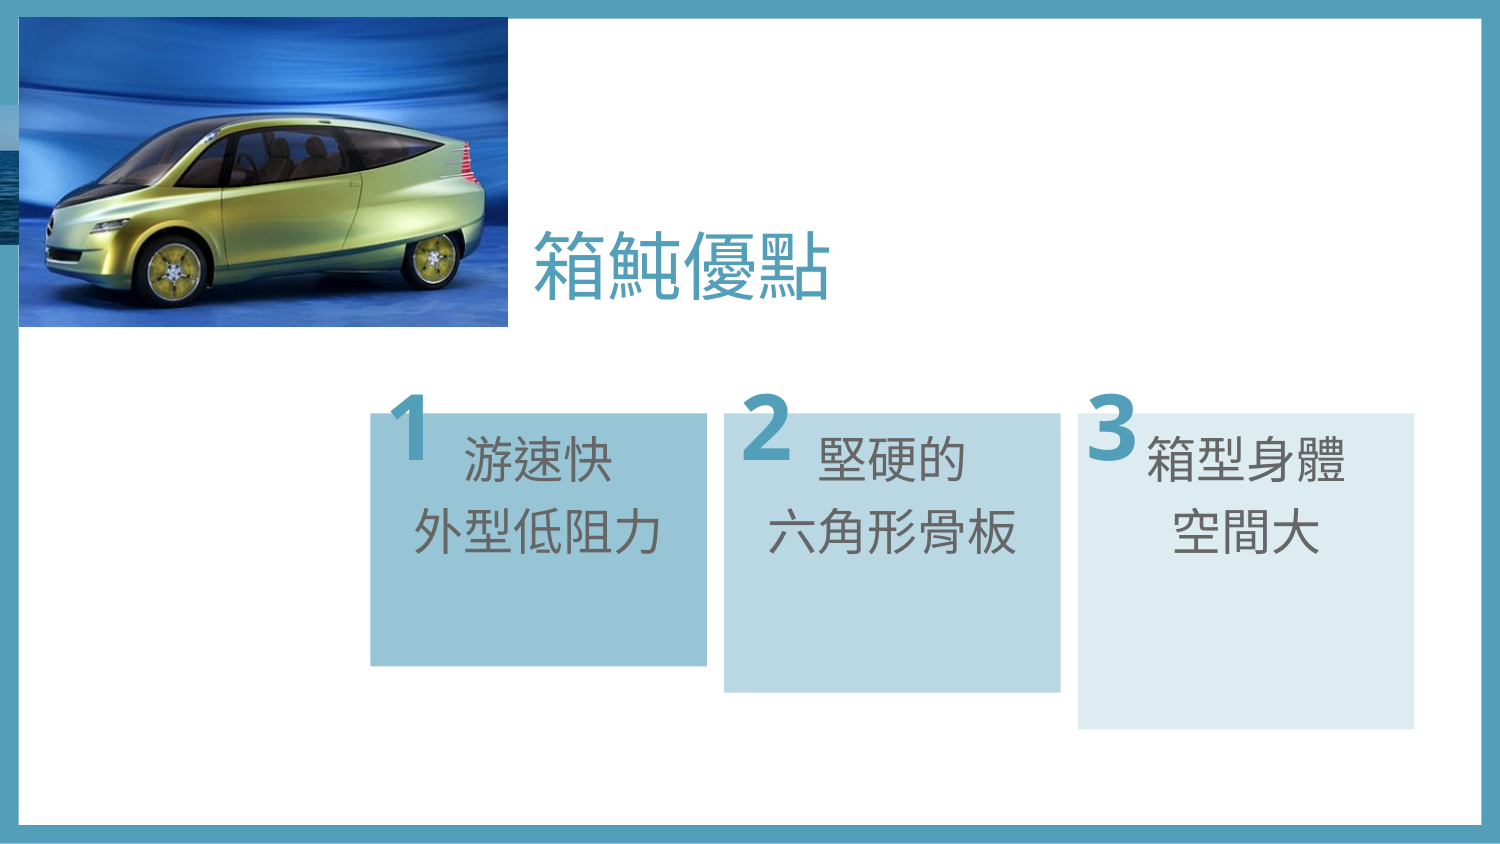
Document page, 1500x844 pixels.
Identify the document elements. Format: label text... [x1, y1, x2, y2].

text_box 1 [370, 353, 488, 473]
list 游速快 外型低阻力 [370, 413, 707, 667]
text_box 3 [1071, 353, 1189, 473]
text_box 2 [725, 353, 843, 473]
picture [19, 17, 508, 327]
list 堅硬的 六角形骨板 [724, 413, 1061, 693]
list 箱型身體 空間大 [1077, 413, 1415, 730]
title 箱魨優點 [517, 204, 981, 324]
